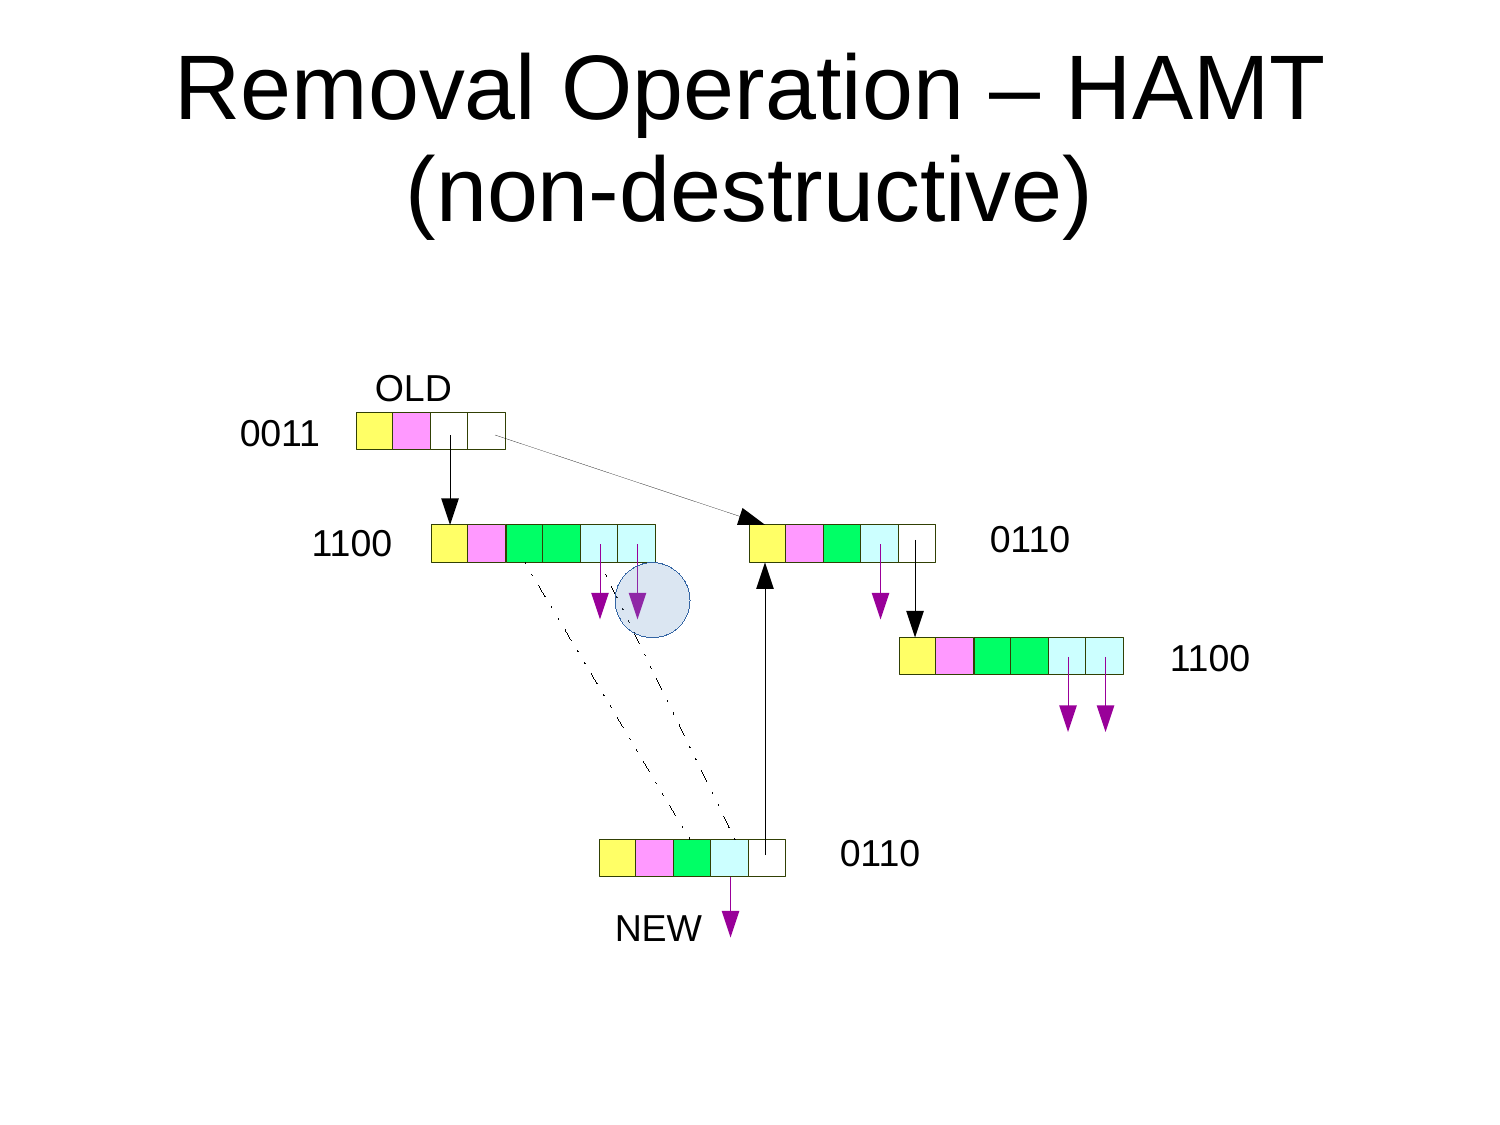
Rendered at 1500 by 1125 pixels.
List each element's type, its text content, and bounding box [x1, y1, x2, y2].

text_box [356, 412, 506, 450]
text_box OLD [360, 360, 467, 417]
text_box 1100 [1155, 630, 1266, 687]
text_box 1100 [296, 514, 408, 572]
text_box [720, 900, 751, 971]
text_box [749, 524, 936, 563]
text_box 0011 [225, 404, 336, 462]
text_box [899, 637, 1124, 675]
title Removal Operation – HAMT (non-destructive) [75, 36, 1425, 242]
text_box NEW [600, 900, 717, 957]
text_box [599, 839, 786, 877]
text_box [431, 524, 691, 638]
text_box 0110 [975, 510, 1086, 568]
text_box 0110 [825, 825, 936, 882]
